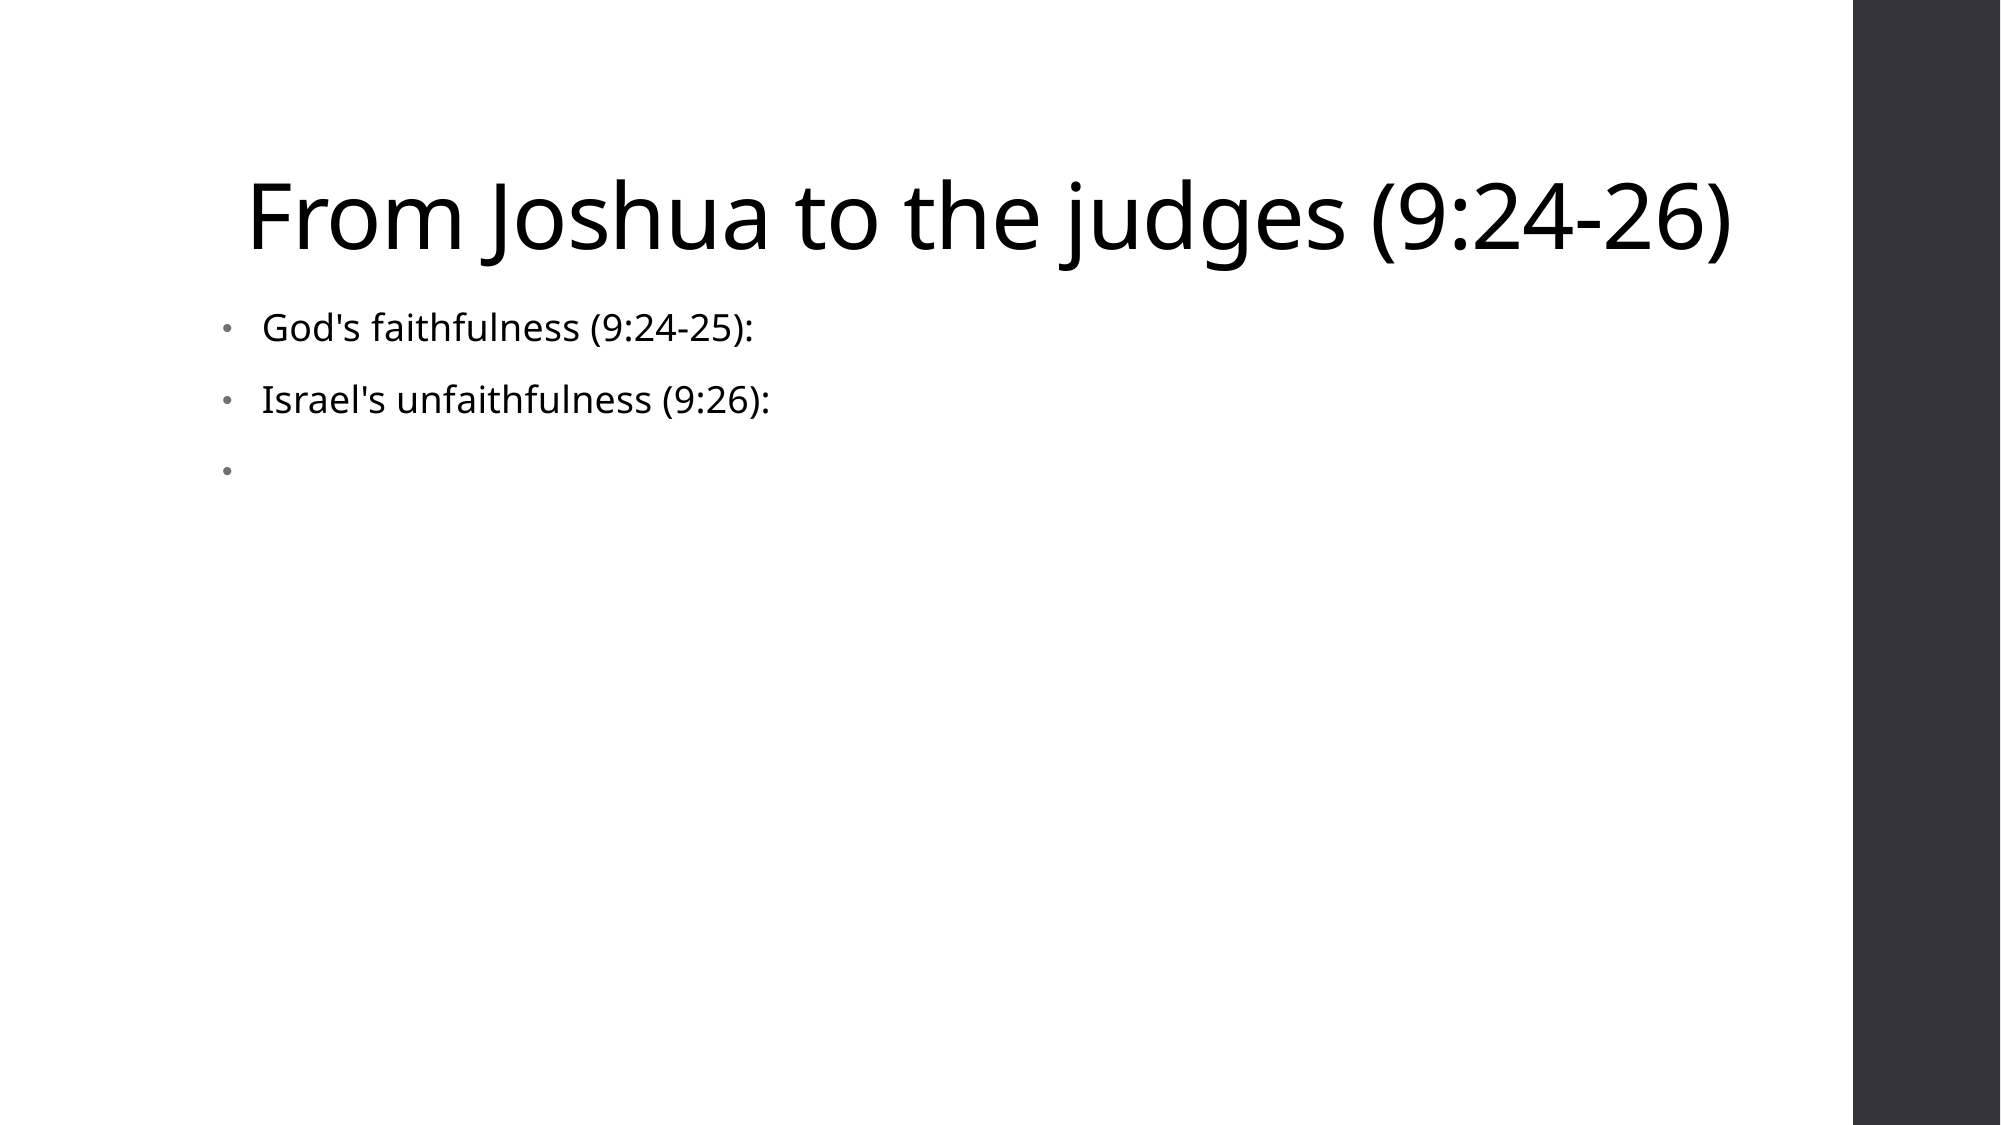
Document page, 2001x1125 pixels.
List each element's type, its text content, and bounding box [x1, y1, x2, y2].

title From Joshua to the judges (9:24-26) [206, 60, 1797, 278]
list God's faithfulness (9:24-25): Israel's unfaithfulness (9:26): [206, 299, 1617, 1014]
